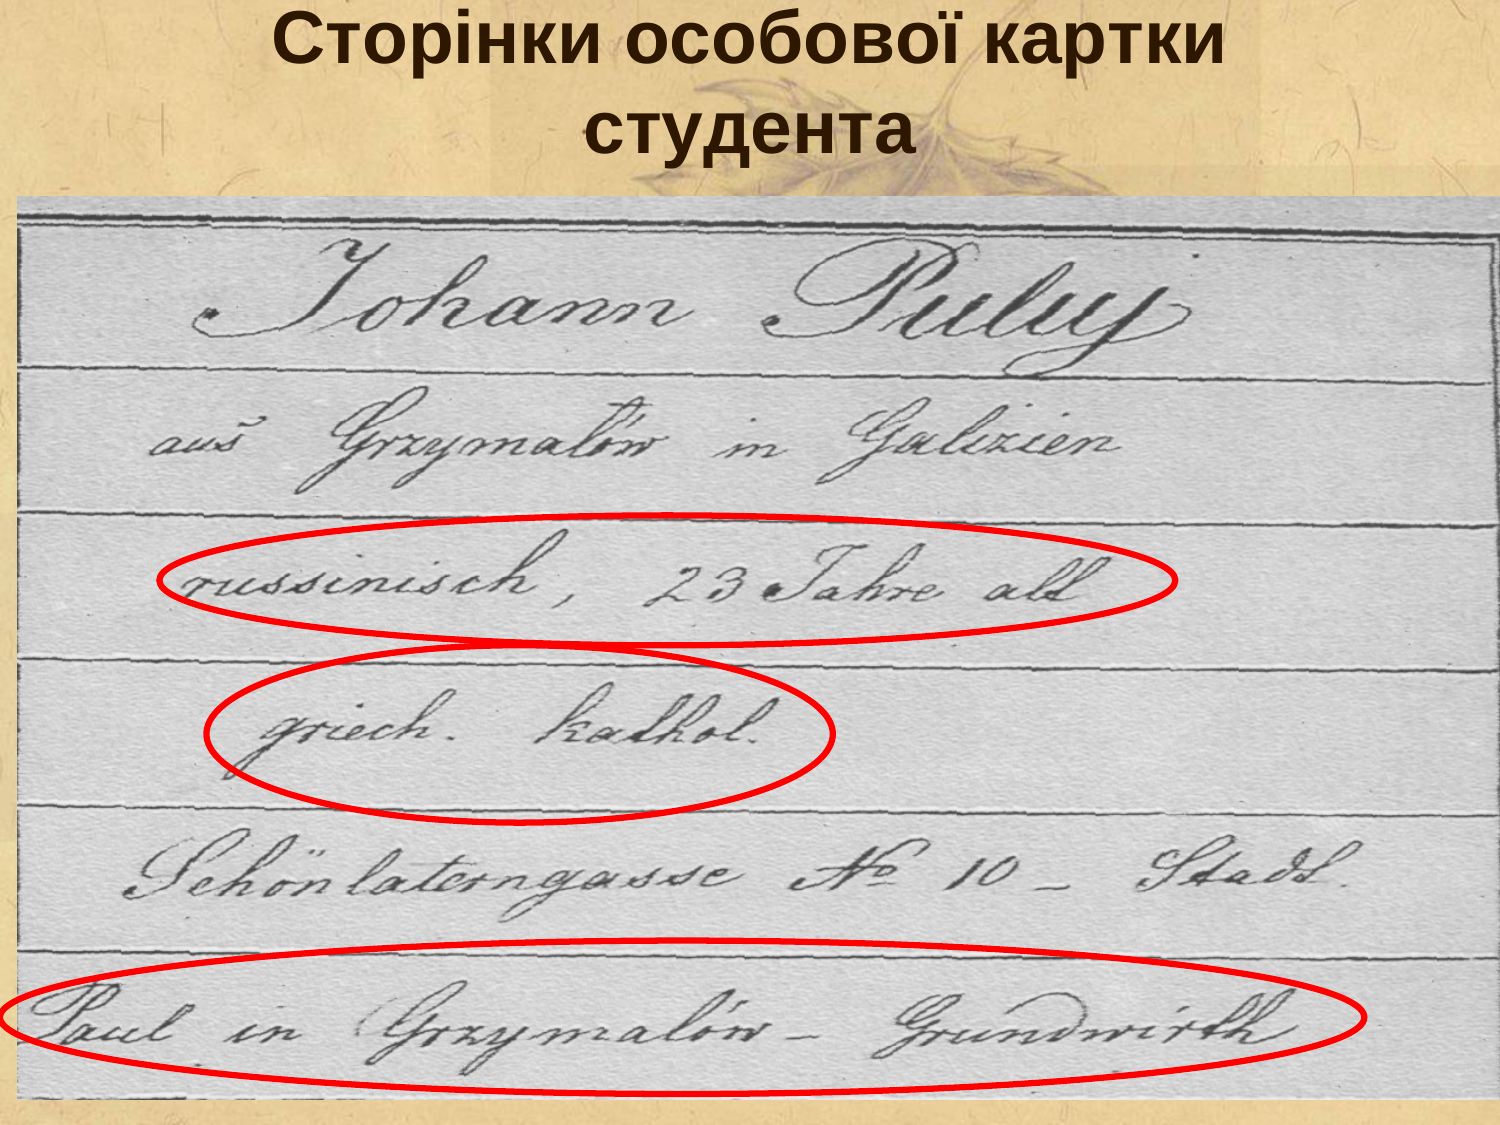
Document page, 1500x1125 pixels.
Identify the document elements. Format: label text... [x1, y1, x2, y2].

picture [0, 0, 1500, 1125]
title Сторінки особової картки студента [125, 0, 1375, 177]
picture [4, 944, 1361, 1090]
